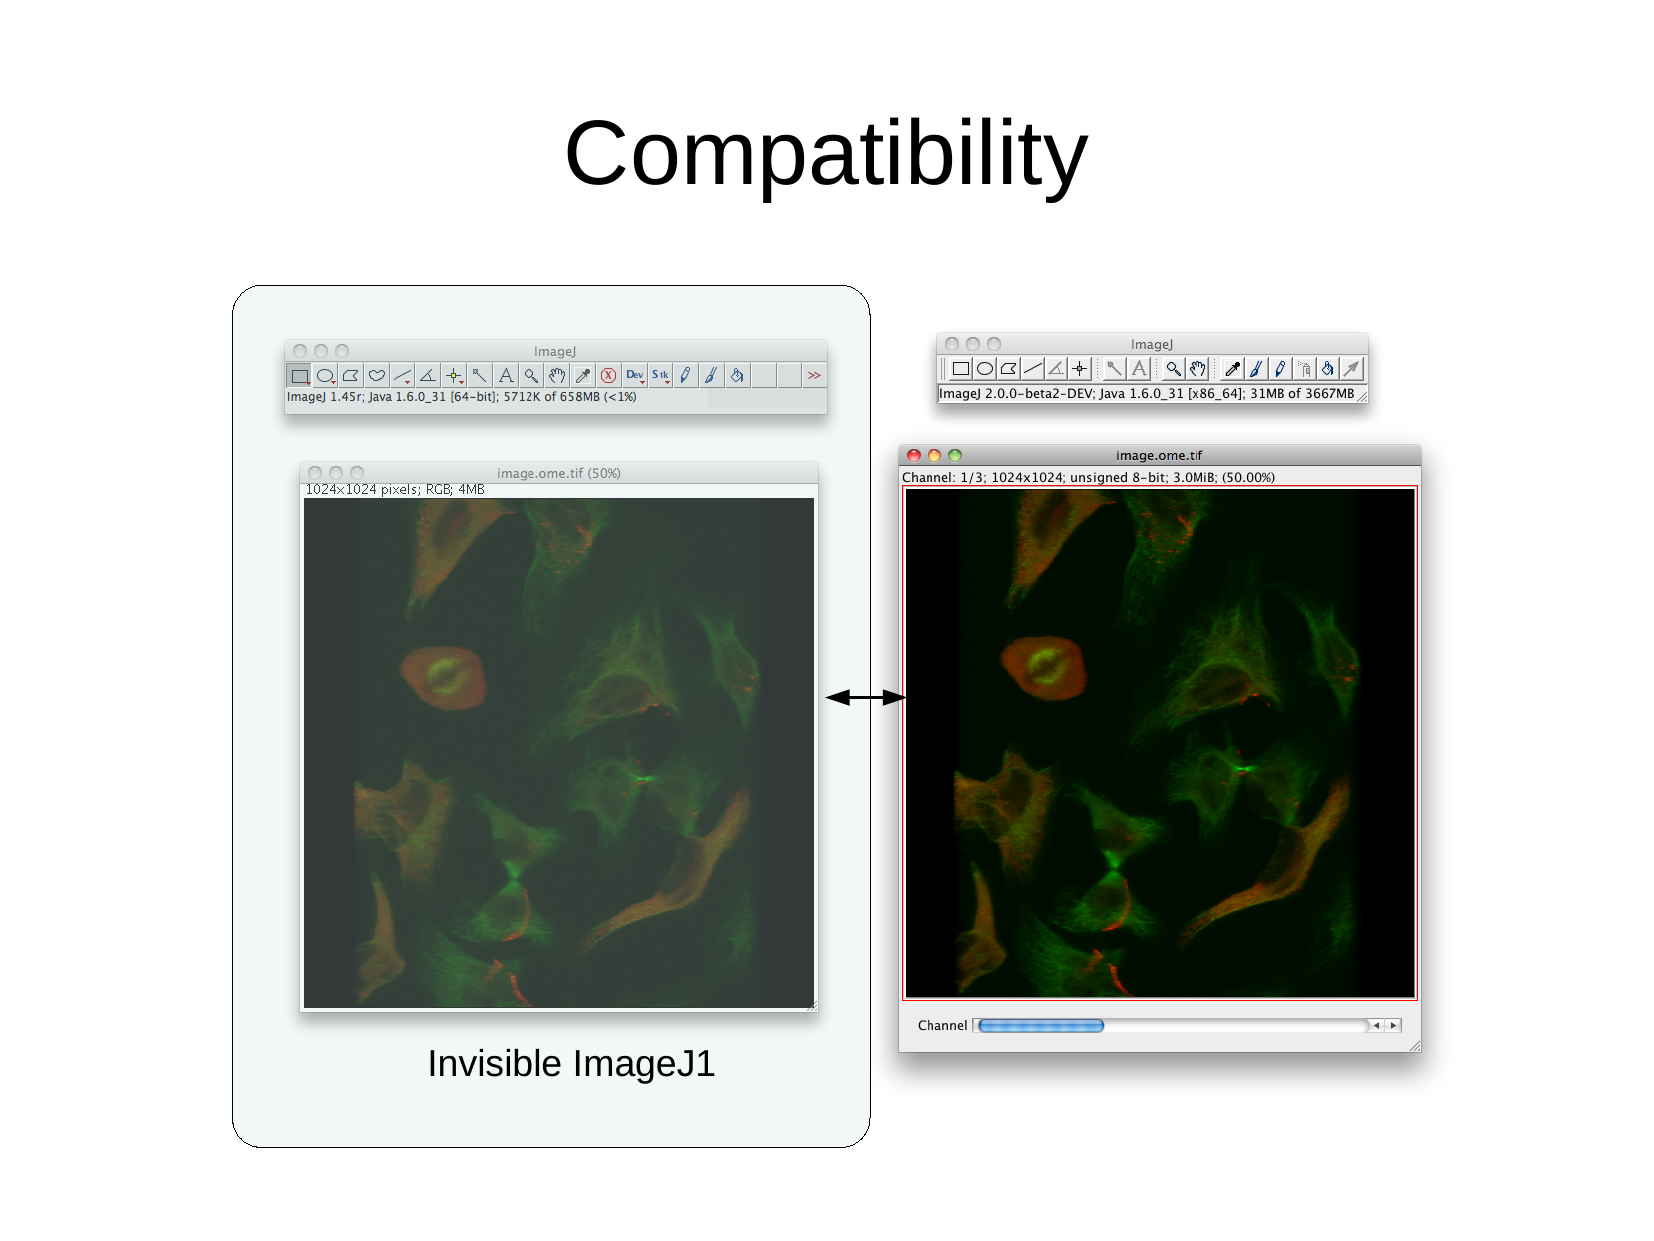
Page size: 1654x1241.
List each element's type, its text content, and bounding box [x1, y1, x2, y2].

title Compatibility [82, 49, 1571, 257]
text_box Invisible ImageJ1 [412, 1035, 751, 1092]
text_box [232, 285, 871, 1148]
picture [871, 322, 1463, 1103]
